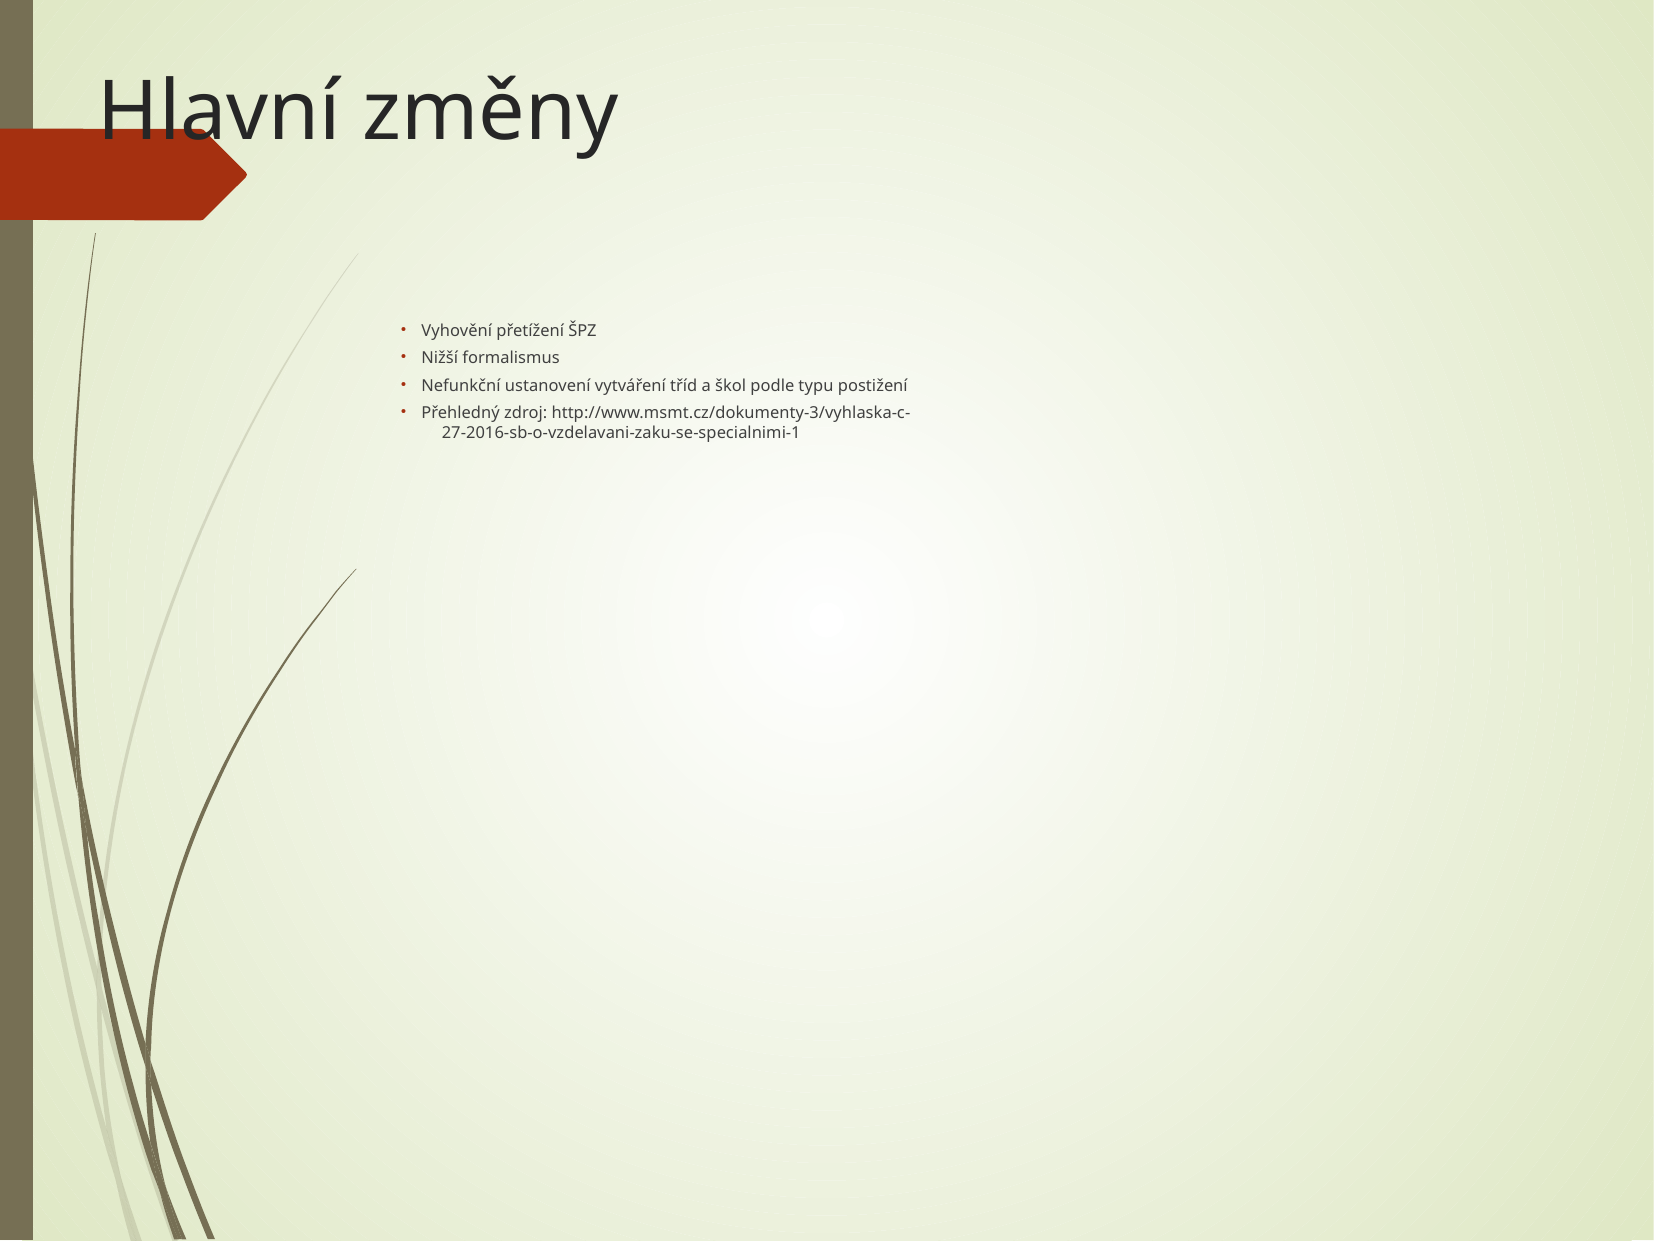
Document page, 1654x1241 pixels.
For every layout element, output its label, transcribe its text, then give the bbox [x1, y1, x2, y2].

list Vyhovění přetížení ŠPZ Nižší formalismus Nefunkční ustanovení vytváření tříd a škol podle typu postižení Přehledný zdroj: http://www.msmt.cz/dokumenty-3/vyhlaska-c-27-2016-sb-o-vzdelavani-zaku-se-specialnimi-1 [0, 290, 1489, 1010]
title Hlavní změny [0, 49, 1489, 257]
